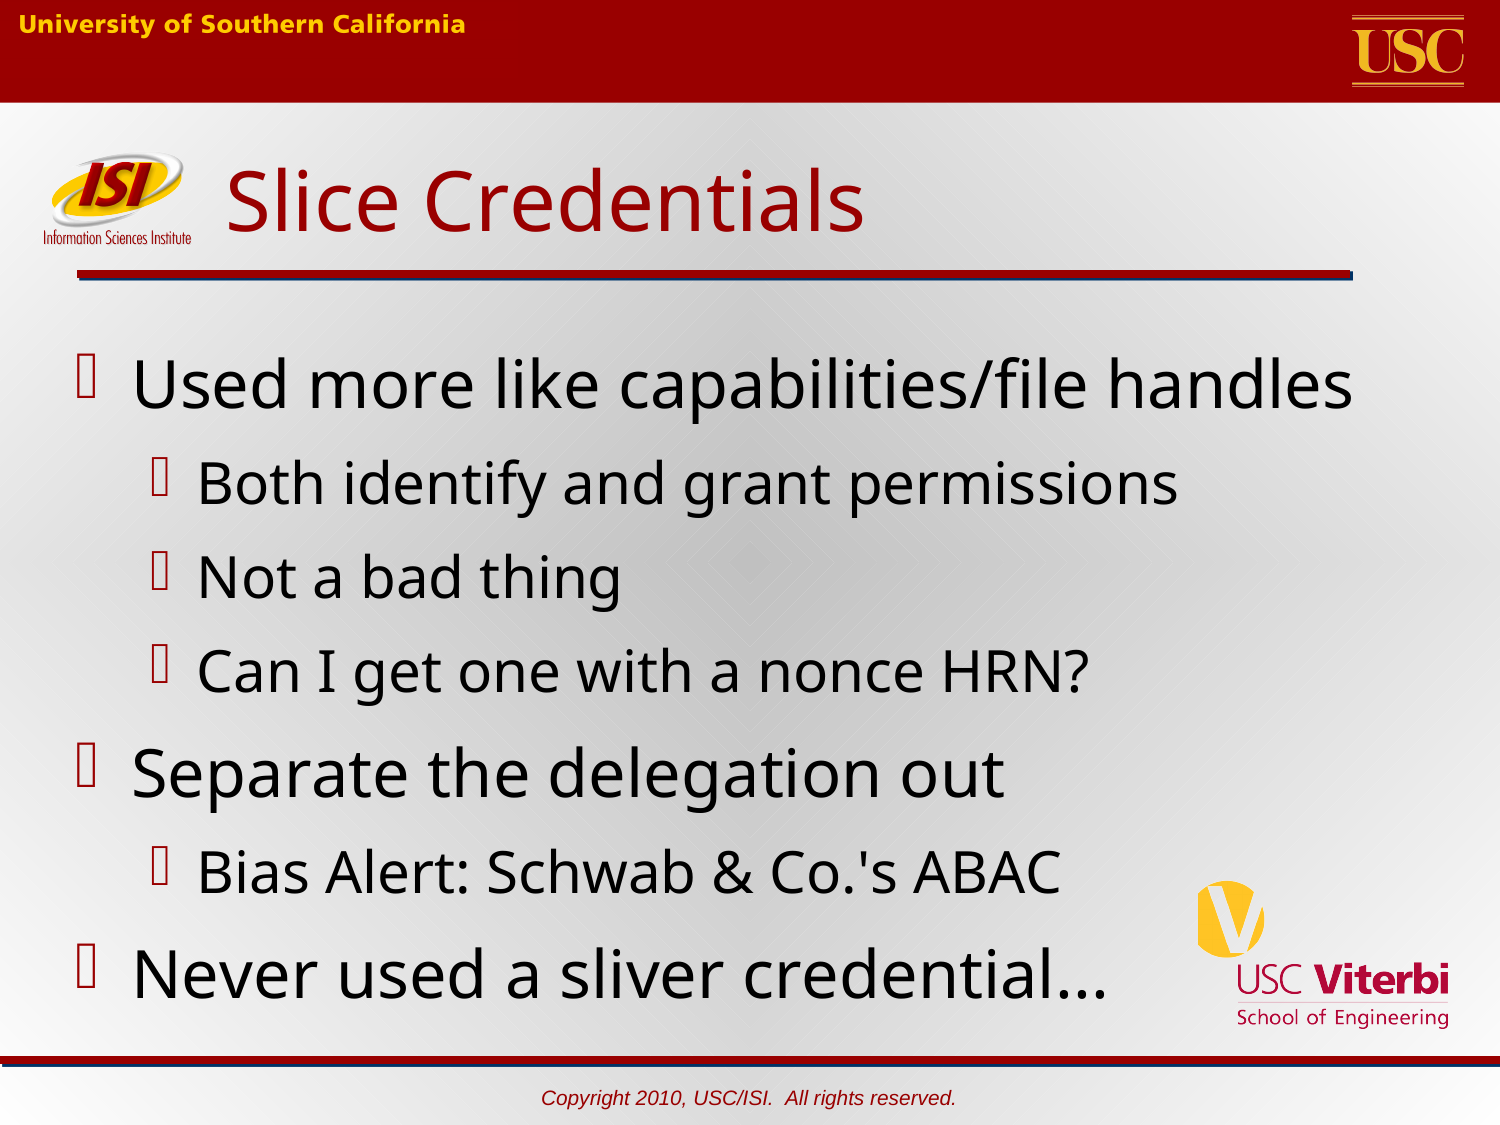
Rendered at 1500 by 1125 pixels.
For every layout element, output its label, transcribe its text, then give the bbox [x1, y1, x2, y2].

picture [37, 149, 197, 250]
picture [1198, 961, 1448, 1029]
title Slice Credentials [225, 144, 1463, 256]
list Used more like capabilities/file handles Both identify and grant permissions Not a bad thing Can I get one with a nonce HRN? Separate the delegation out Bias Alert: Schwab & Co.'s ABAC Never used a sliver credential... [75, 337, 1463, 961]
picture [1352, 15, 1464, 87]
picture [0, 1, 518, 78]
